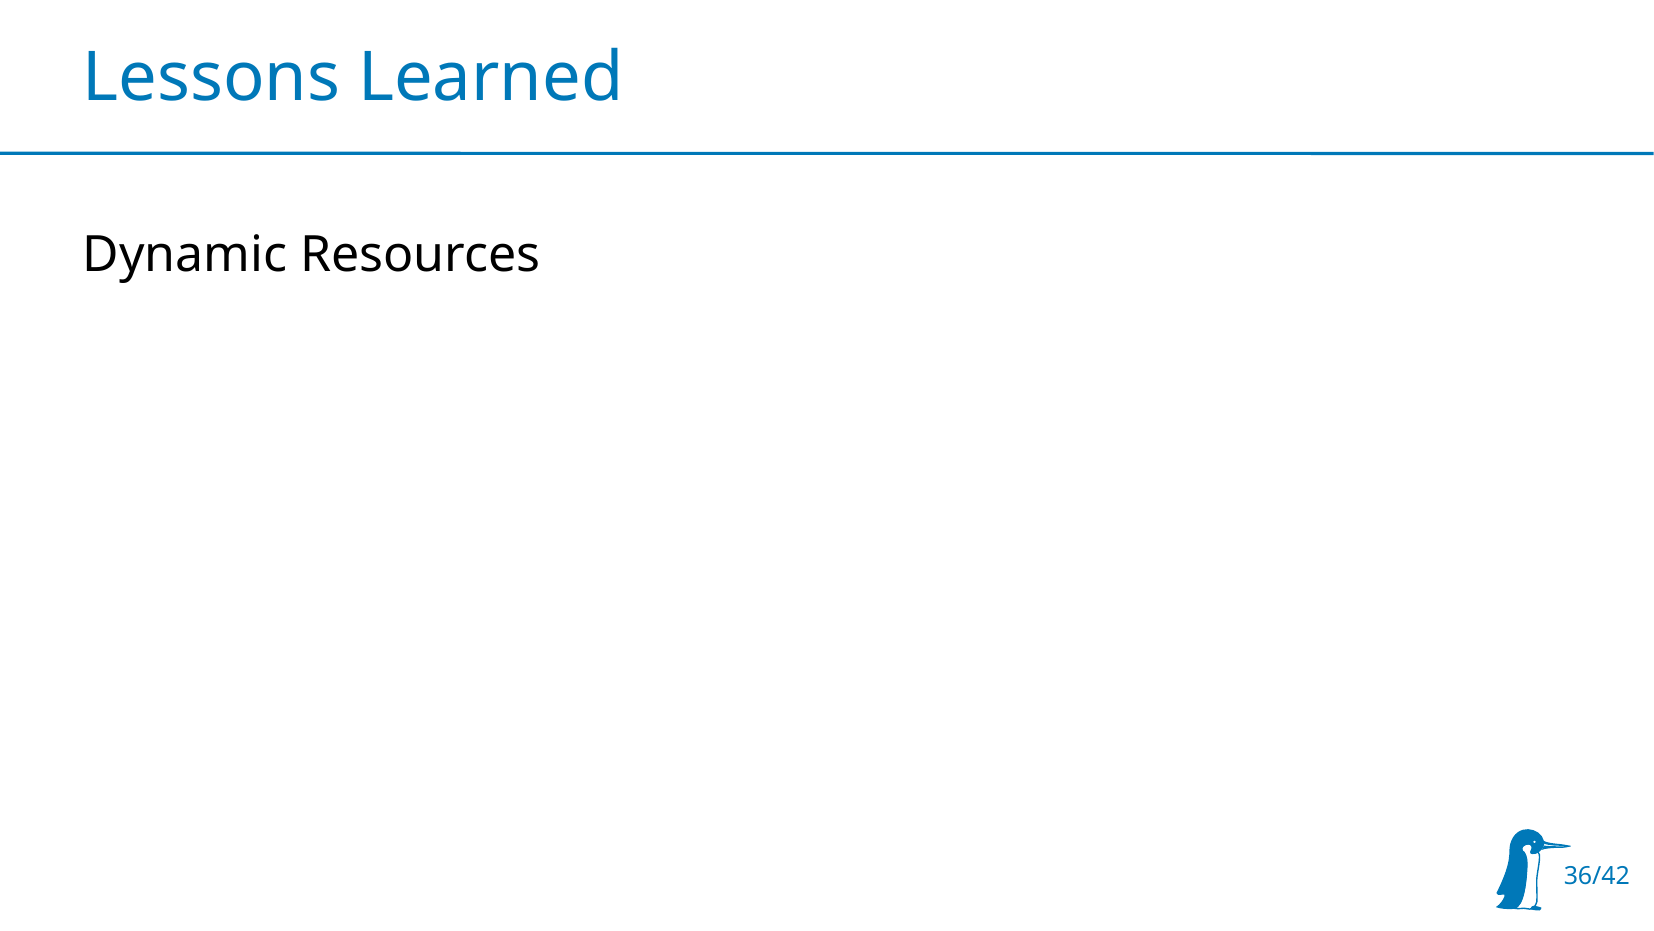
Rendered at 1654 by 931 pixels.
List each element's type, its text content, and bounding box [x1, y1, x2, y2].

title Lessons Learned [82, 30, 1571, 121]
list Dynamic Resources [82, 217, 1571, 861]
